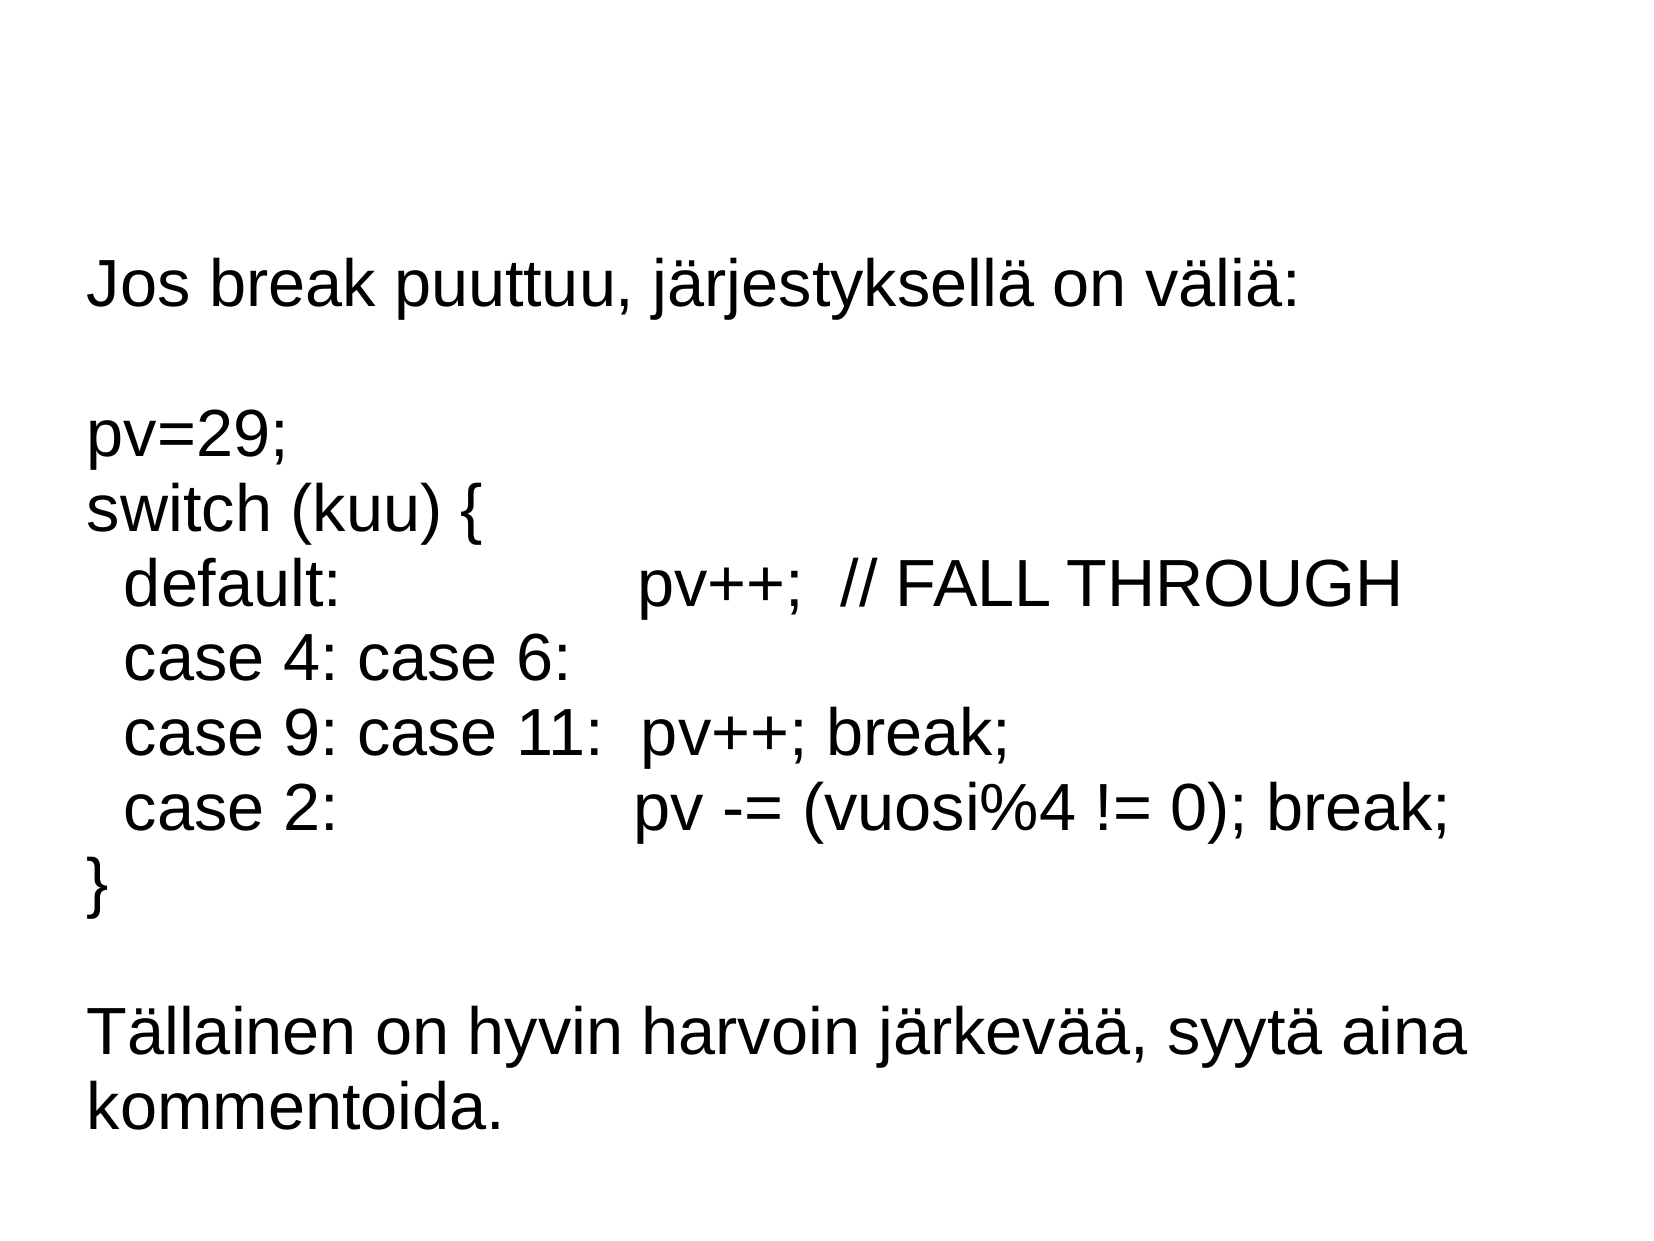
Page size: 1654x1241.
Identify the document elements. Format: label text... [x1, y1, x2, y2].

text_box Jos break puuttuu, järjestyksellä on väliä: pv=29; switch (kuu) { default: pv++; // FALL THROUGH case 4: case 6: case 9: case 11: pv++; break; case 2: pv -= (vuosi%4 != 0); break; } Tällainen on hyvin harvoin järkevää, syytä aina kommentoida. [86, 190, 1576, 1201]
